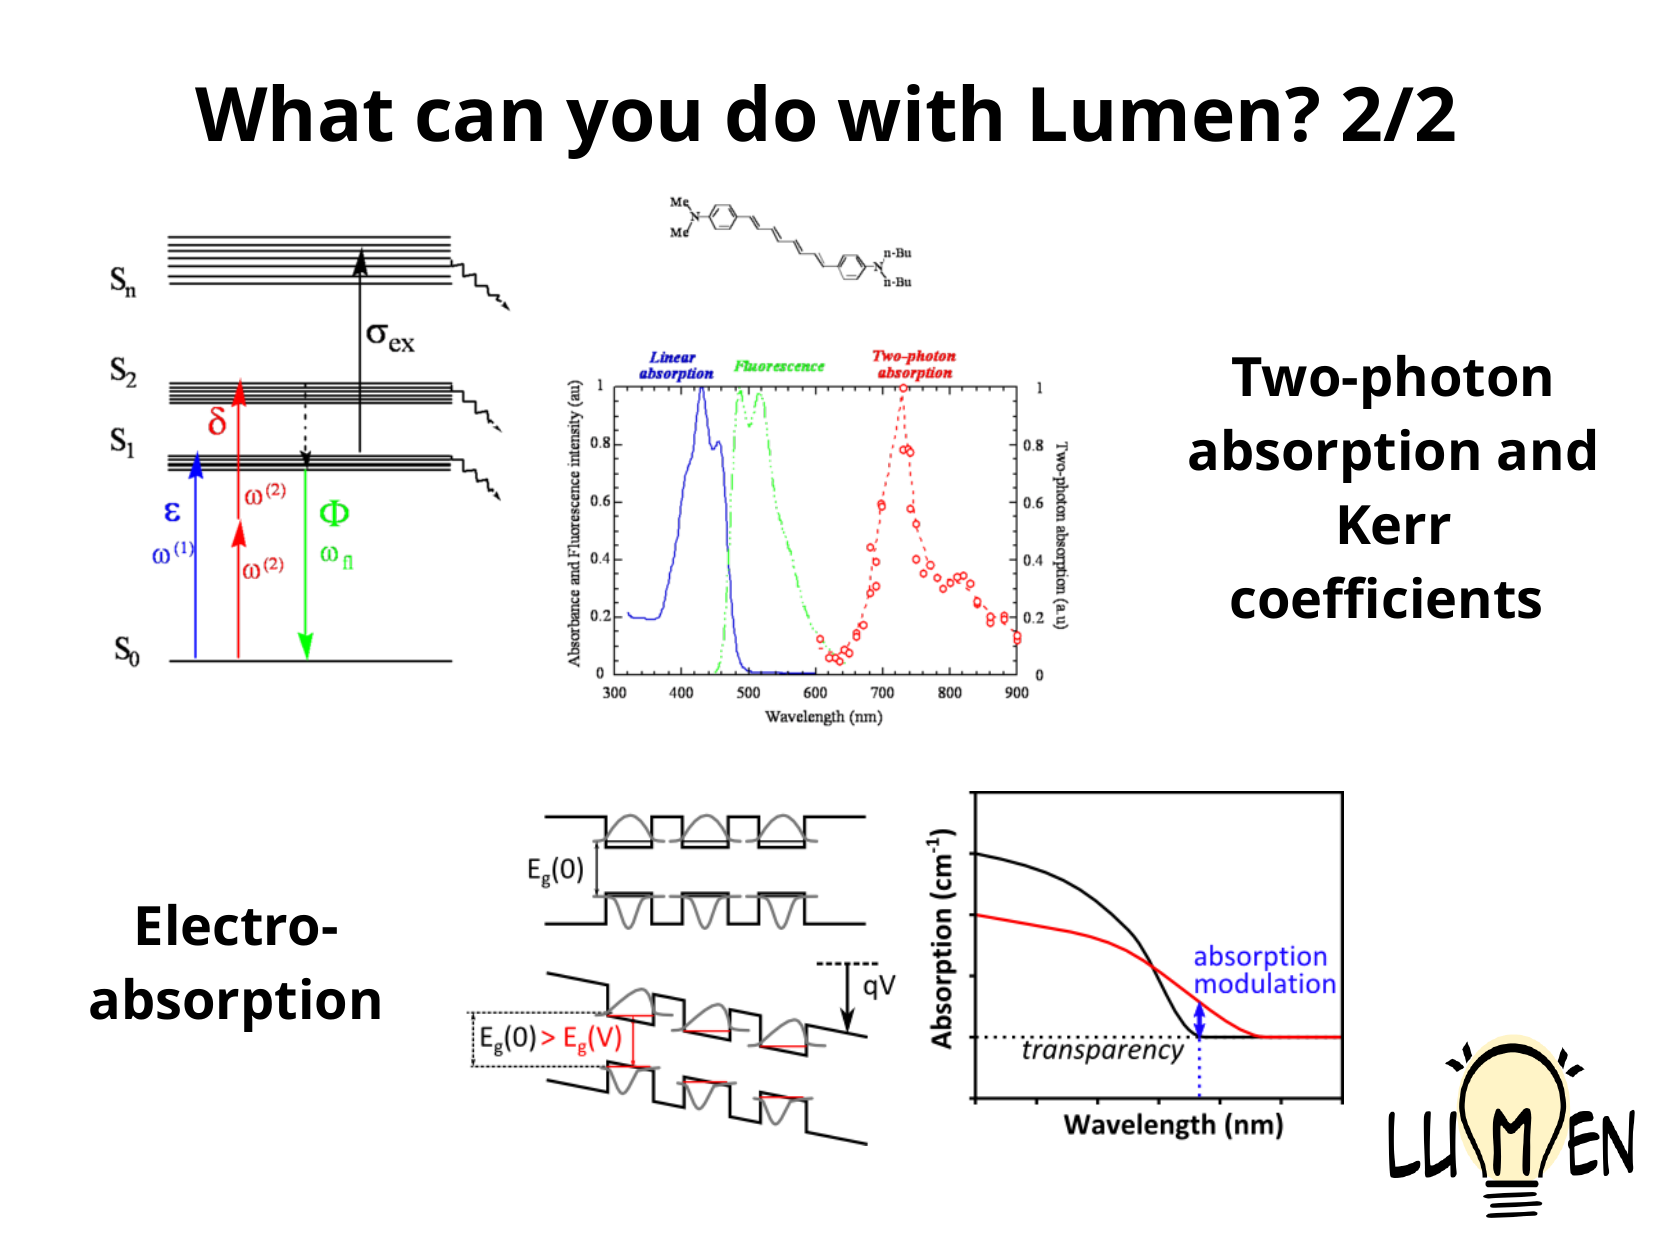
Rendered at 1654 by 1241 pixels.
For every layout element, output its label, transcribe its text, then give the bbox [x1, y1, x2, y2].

text_box Two-photon absorption and Kerr coefficients [1181, 308, 1607, 665]
picture [97, 194, 1123, 733]
picture [1381, 1027, 1642, 1225]
text_box Electro-absorption [23, 825, 449, 1099]
title What can you do with Lumen? 2/2 [23, 12, 1630, 213]
picture [466, 791, 1344, 1146]
